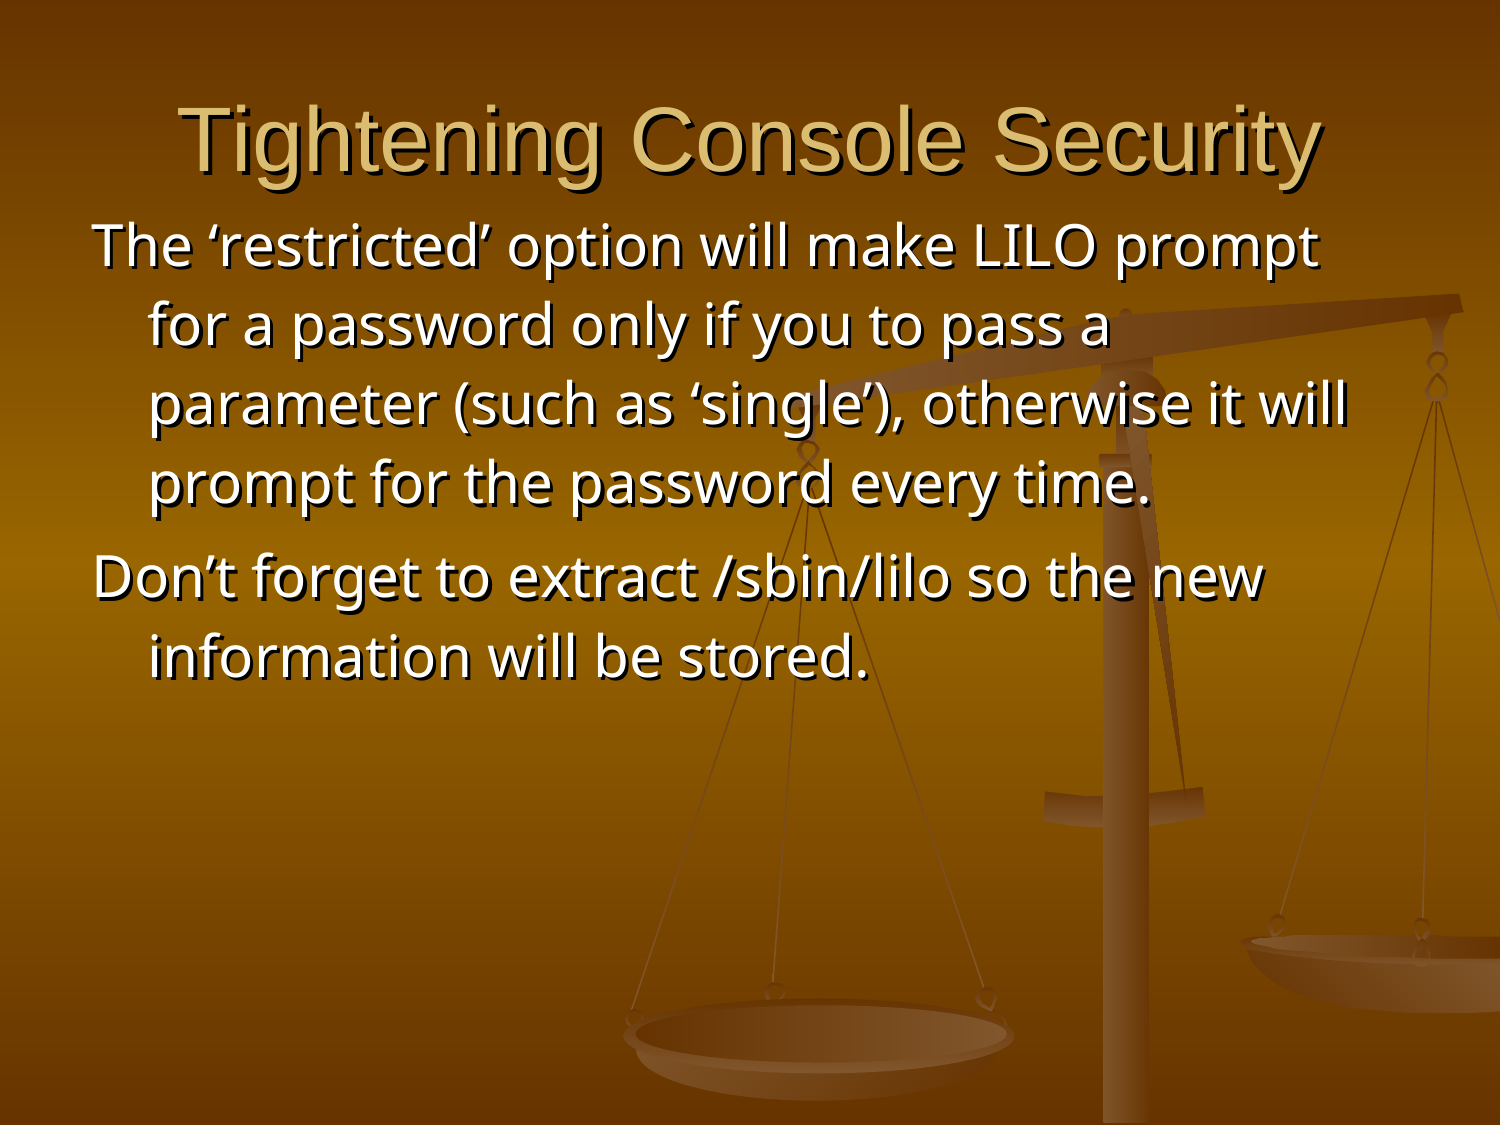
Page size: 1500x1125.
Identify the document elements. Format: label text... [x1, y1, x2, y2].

list The ‘restricted’ option will make LILO prompt for a password only if you to pass a parameter (such as ‘single’), otherwise it will prompt for the password every time. Don’t forget to extract /sbin/lilo so the new information will be stored. [76, 196, 1427, 1083]
title Tightening Console Security [75, 45, 1426, 234]
